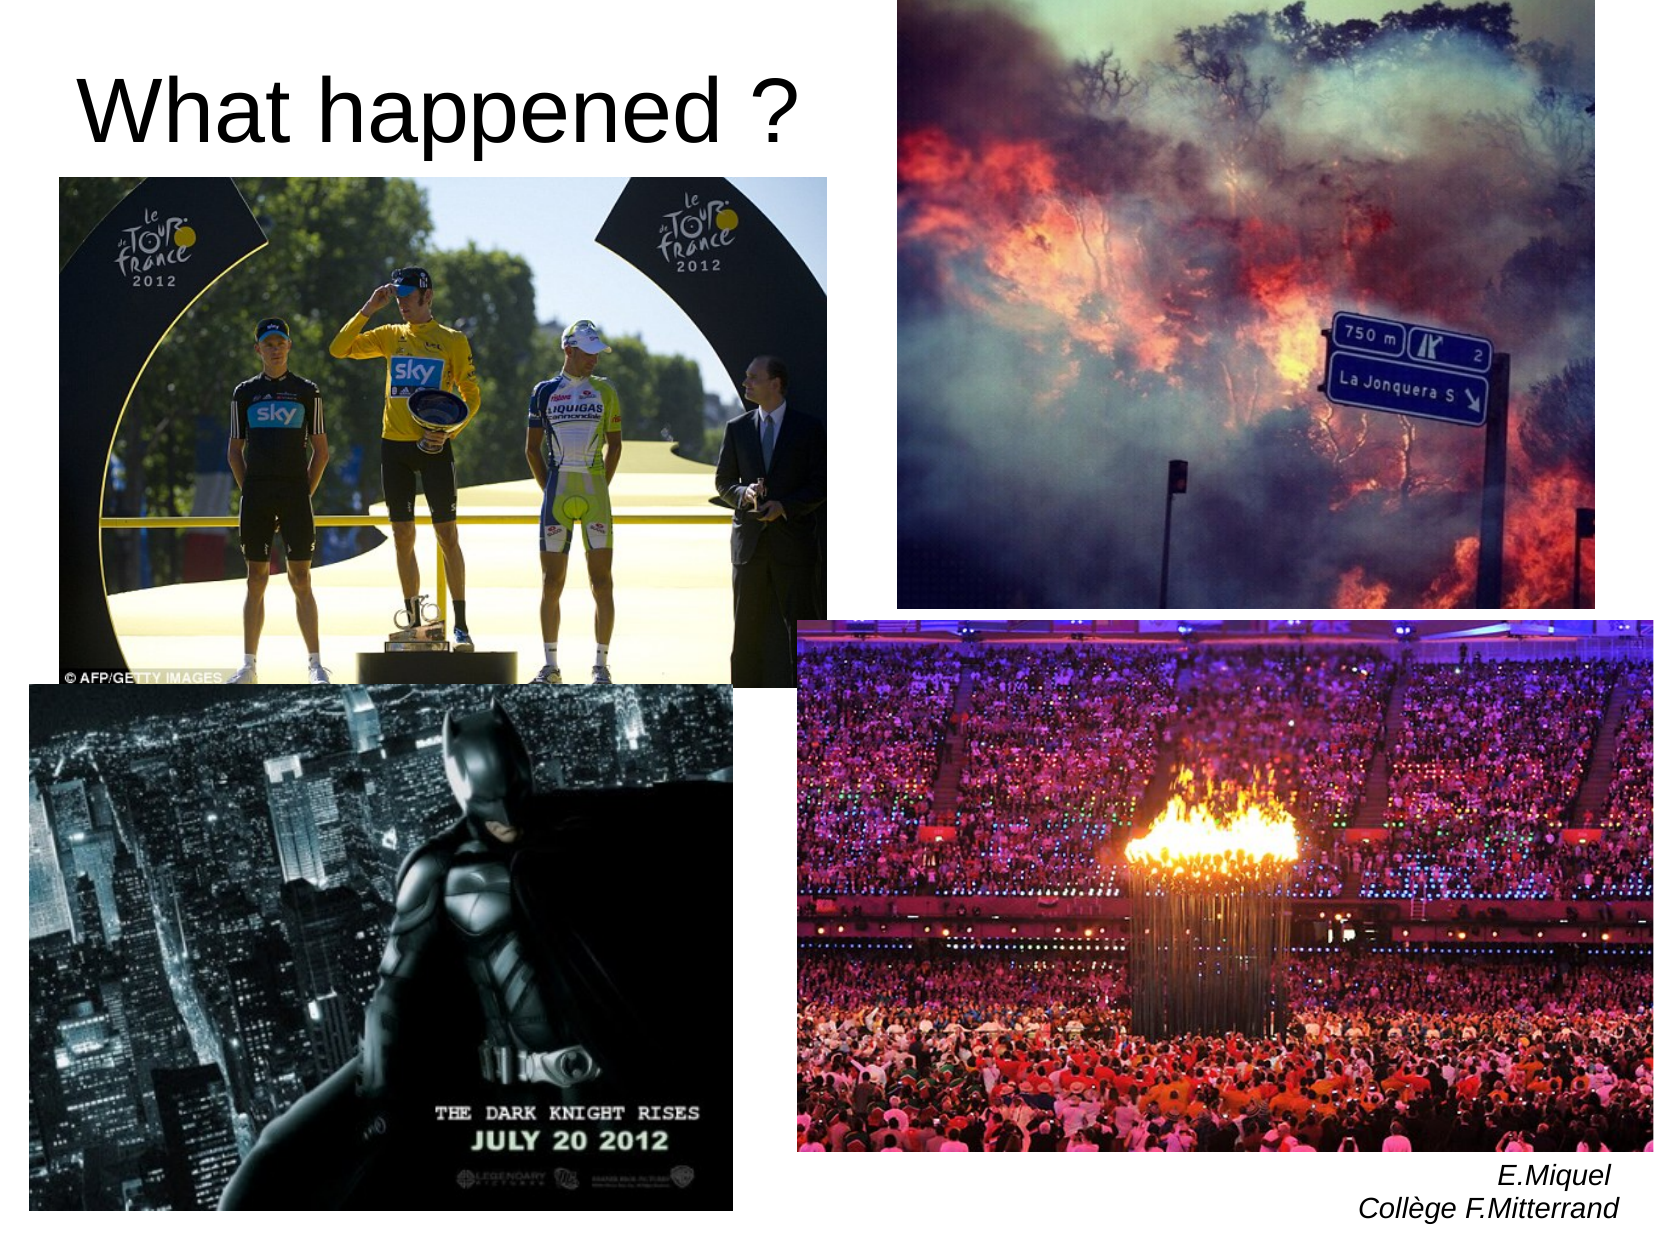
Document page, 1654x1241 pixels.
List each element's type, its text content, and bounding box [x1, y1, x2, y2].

picture [29, 177, 1654, 1211]
title What happened ? [76, 14, 897, 207]
text_box E.Miquel Collège F.Mitterrand [1269, 1151, 1635, 1241]
picture [897, 0, 1595, 609]
